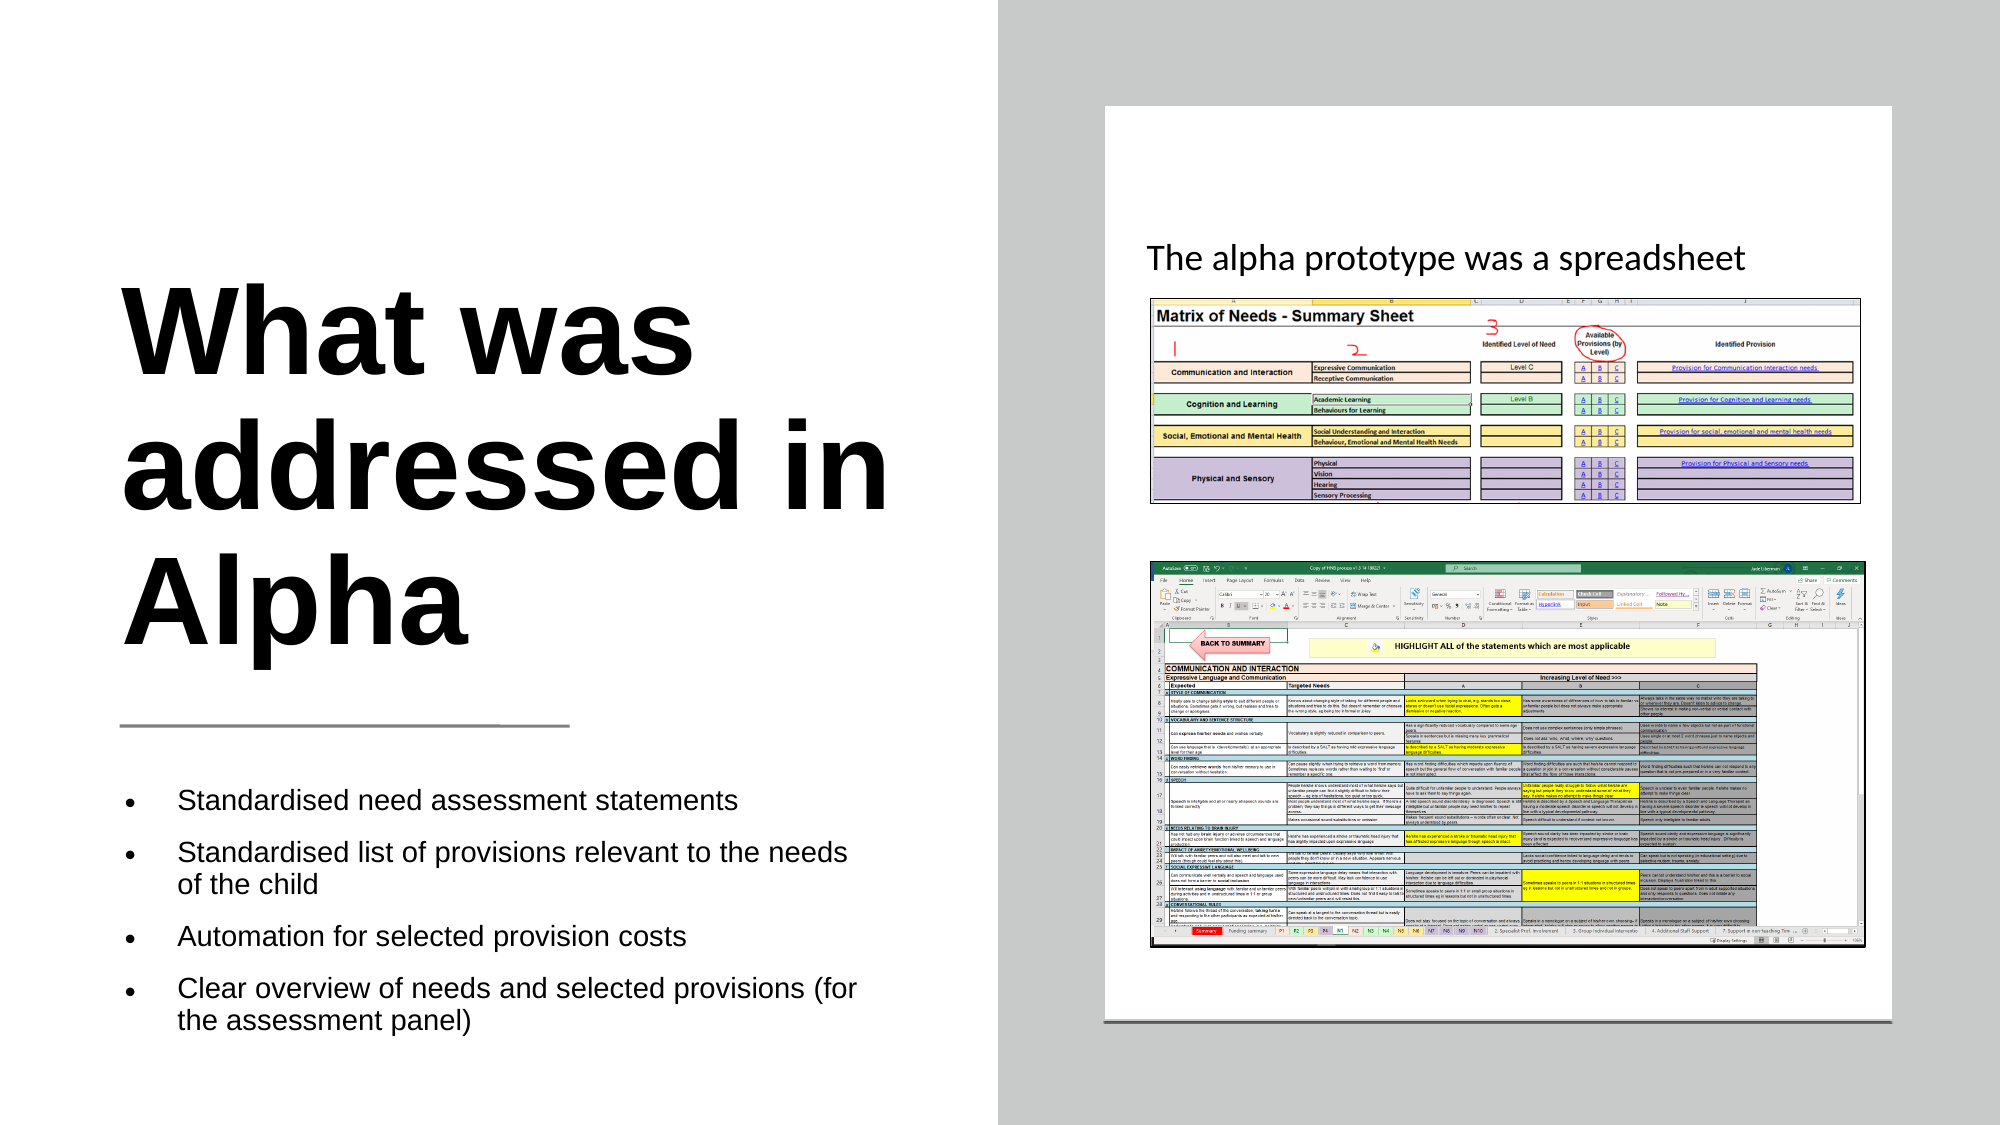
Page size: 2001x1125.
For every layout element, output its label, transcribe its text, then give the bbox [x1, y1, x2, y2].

title What was addressed in Alpha [105, 104, 918, 680]
text_box [0, 0, 2000, 1125]
text_box The alpha prototype was a spreadsheet [1131, 225, 1845, 286]
subtitle Standardised need assessment statements Standardised list of provisions relevant to the needs of the child Automation for selected provision costs Clear overview of needs and selected provisions (for the assessment panel) [105, 778, 892, 1020]
picture [1151, 299, 1860, 503]
picture [1151, 562, 1865, 947]
